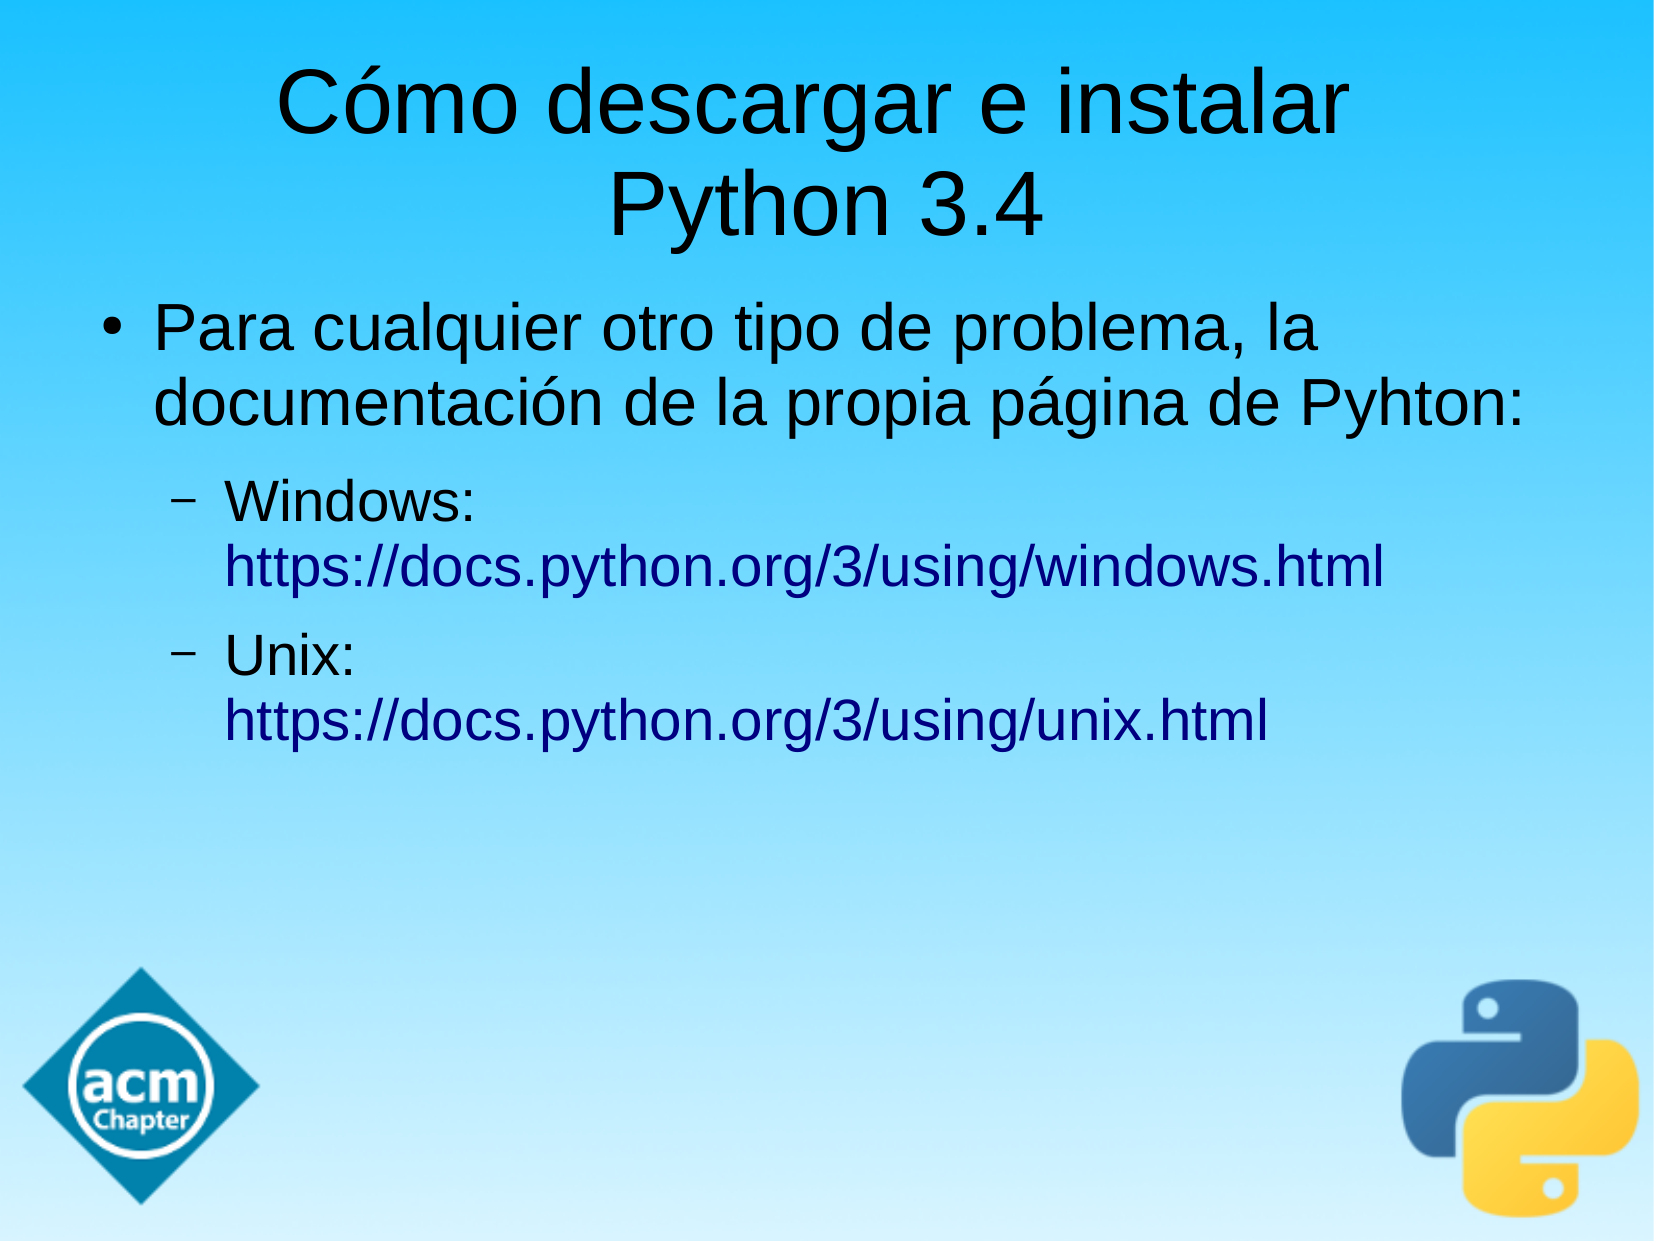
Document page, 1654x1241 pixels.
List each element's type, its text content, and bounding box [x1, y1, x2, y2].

picture [0, 0, 1654, 1241]
list Para cualquier otro tipo de problema, la documentación de la propia página de Pyhton: Windows: https://docs.python.org/3/using/windows.html Unix: https://docs.python.org/3/using/unix.html [82, 290, 1571, 1010]
title Cómo descargar e instalar Python 3.4 [82, 49, 1571, 257]
